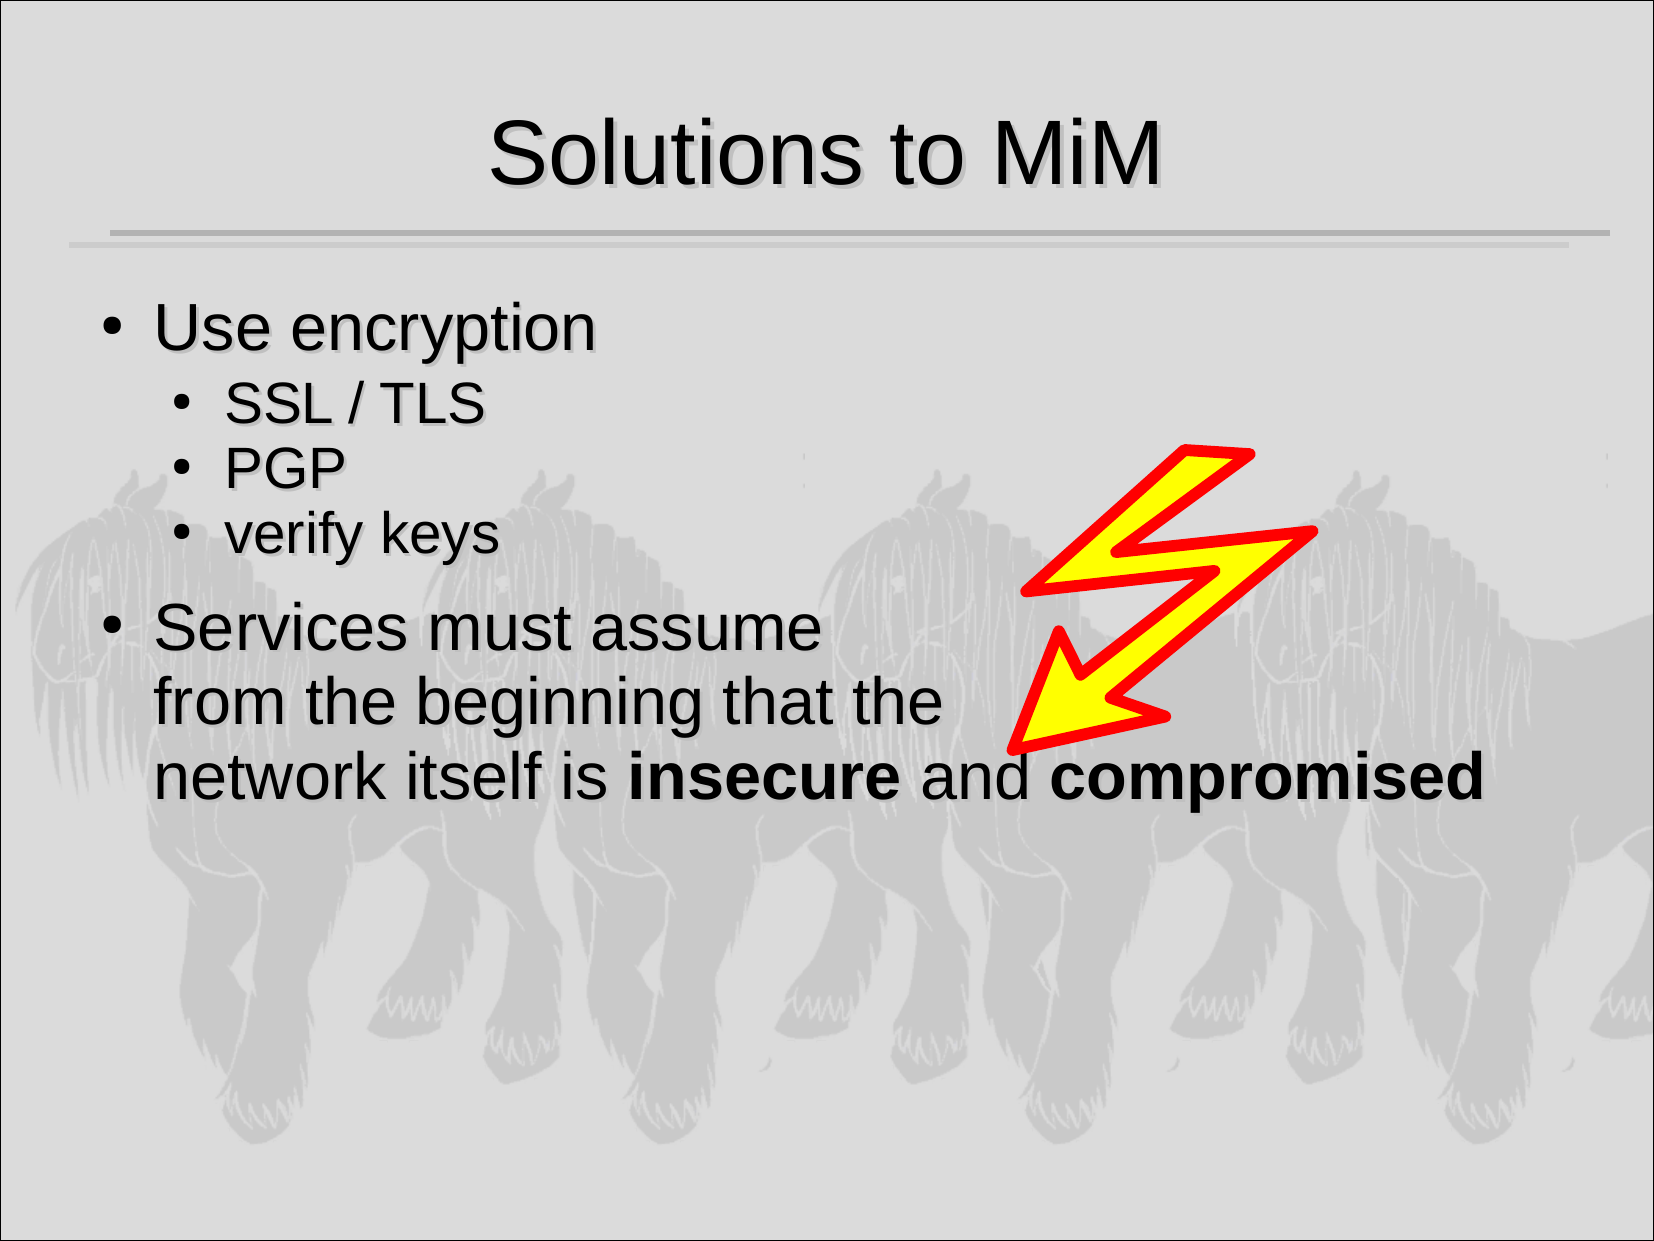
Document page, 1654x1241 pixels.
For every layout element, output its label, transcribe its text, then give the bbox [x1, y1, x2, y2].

text_box [1012, 450, 1313, 751]
list Use encryption SSL / TLS PGP verify keys Services must assume from the beginning that the network itself is insecure and compromised [82, 290, 1571, 1094]
title Solutions to MiM [82, 56, 1571, 250]
